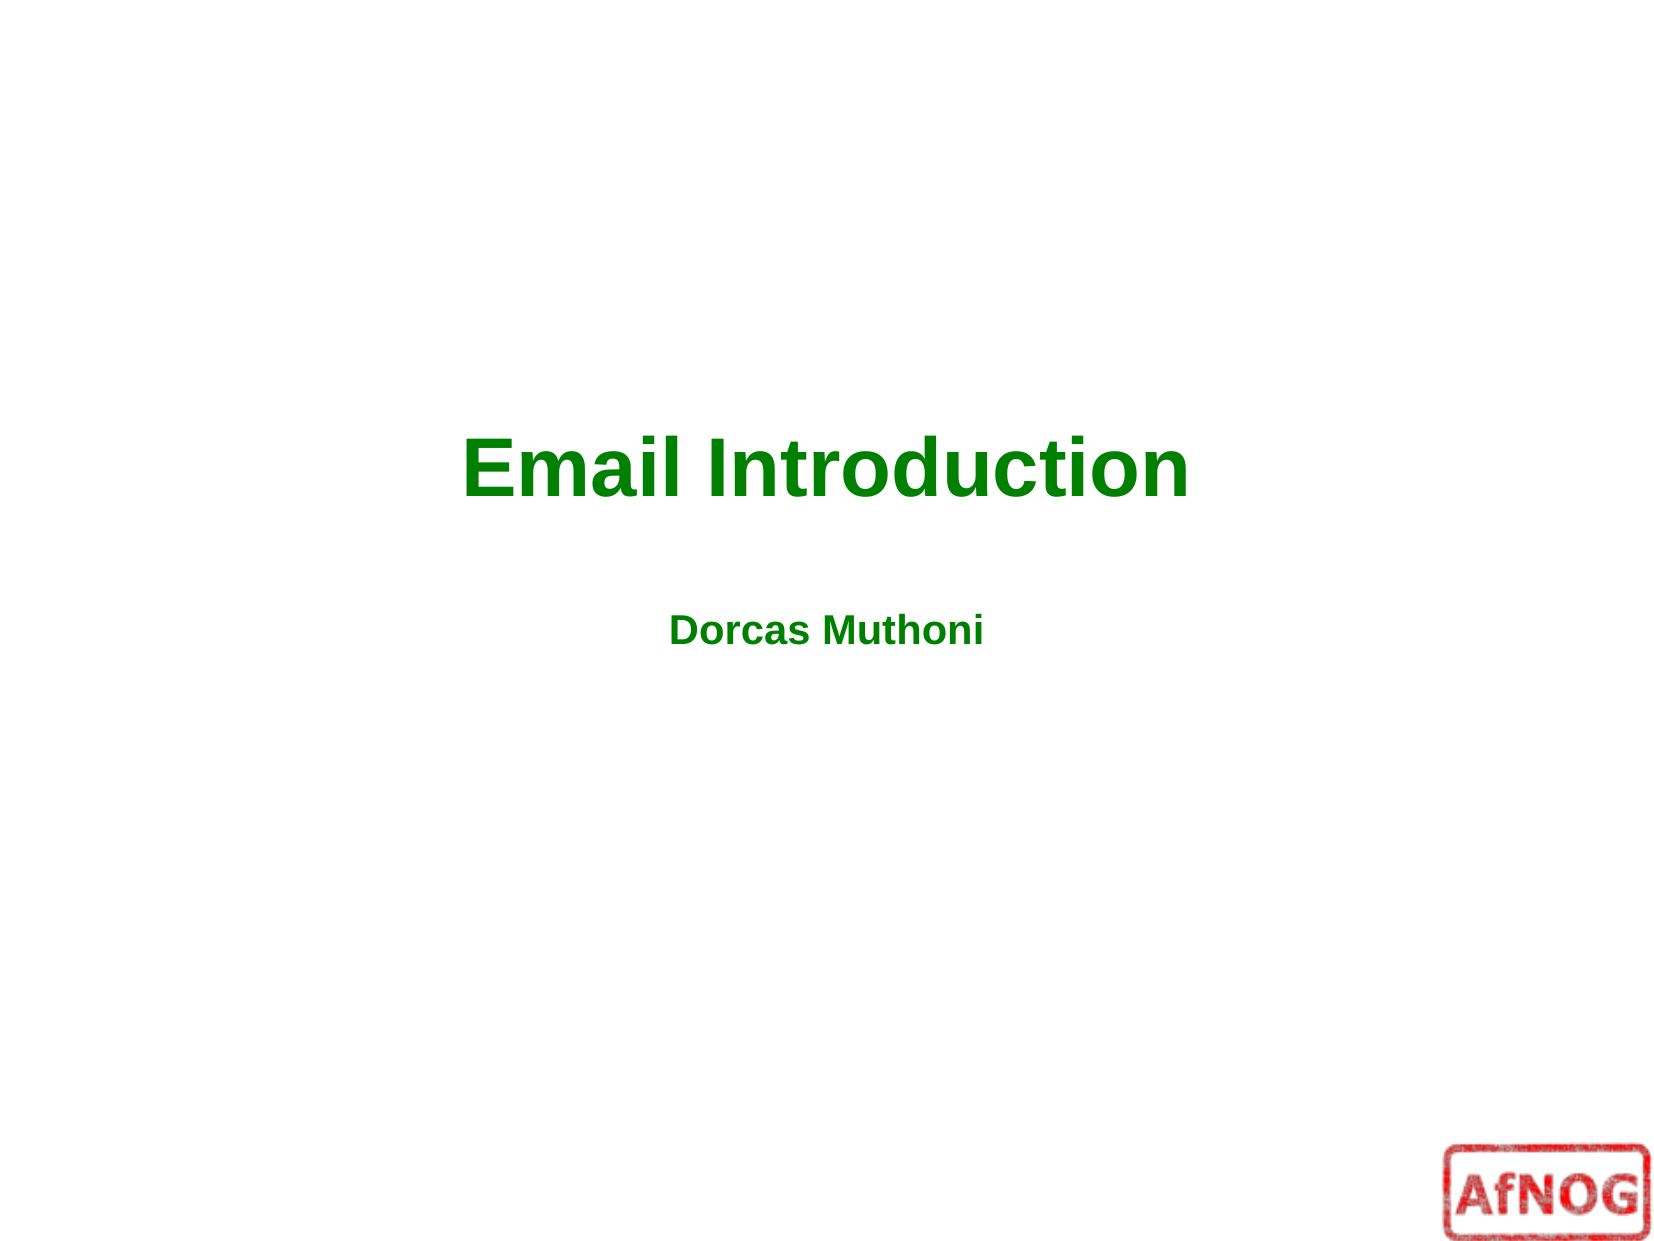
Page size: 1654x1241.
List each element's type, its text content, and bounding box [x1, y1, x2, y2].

picture [1441, 1141, 1654, 1241]
title Email Introduction Dorcas Muthoni [82, 420, 1571, 700]
